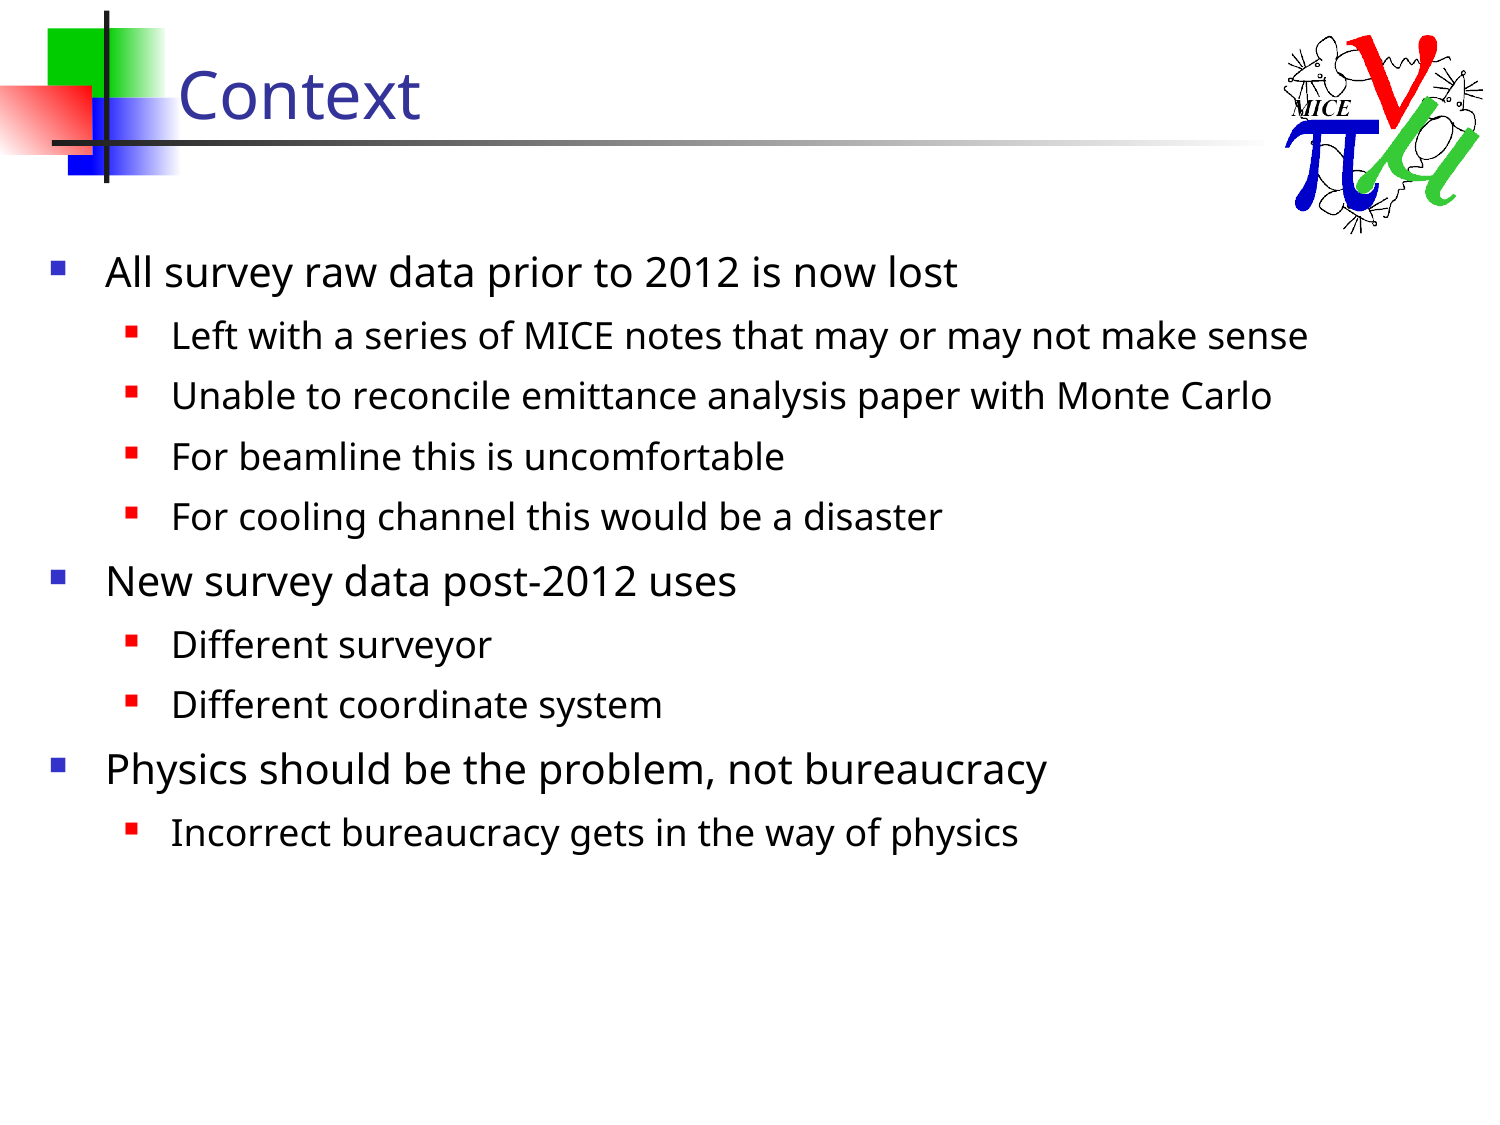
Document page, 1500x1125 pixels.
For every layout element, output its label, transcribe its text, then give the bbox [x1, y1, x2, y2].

picture [1264, 5, 1500, 251]
title Context [162, 0, 1441, 188]
list All survey raw data prior to 2012 is now lost Left with a series of MICE notes that may or may not make sense Unable to reconcile emittance analysis paper with Monte Carlo For beamline this is uncomfortable For cooling channel this would be a disaster New survey data post-2012 uses Different surveyor Different coordinate system Physics should be the problem, not bureaucracy Incorrect bureaucracy gets in the way of physics [34, 235, 1457, 787]
